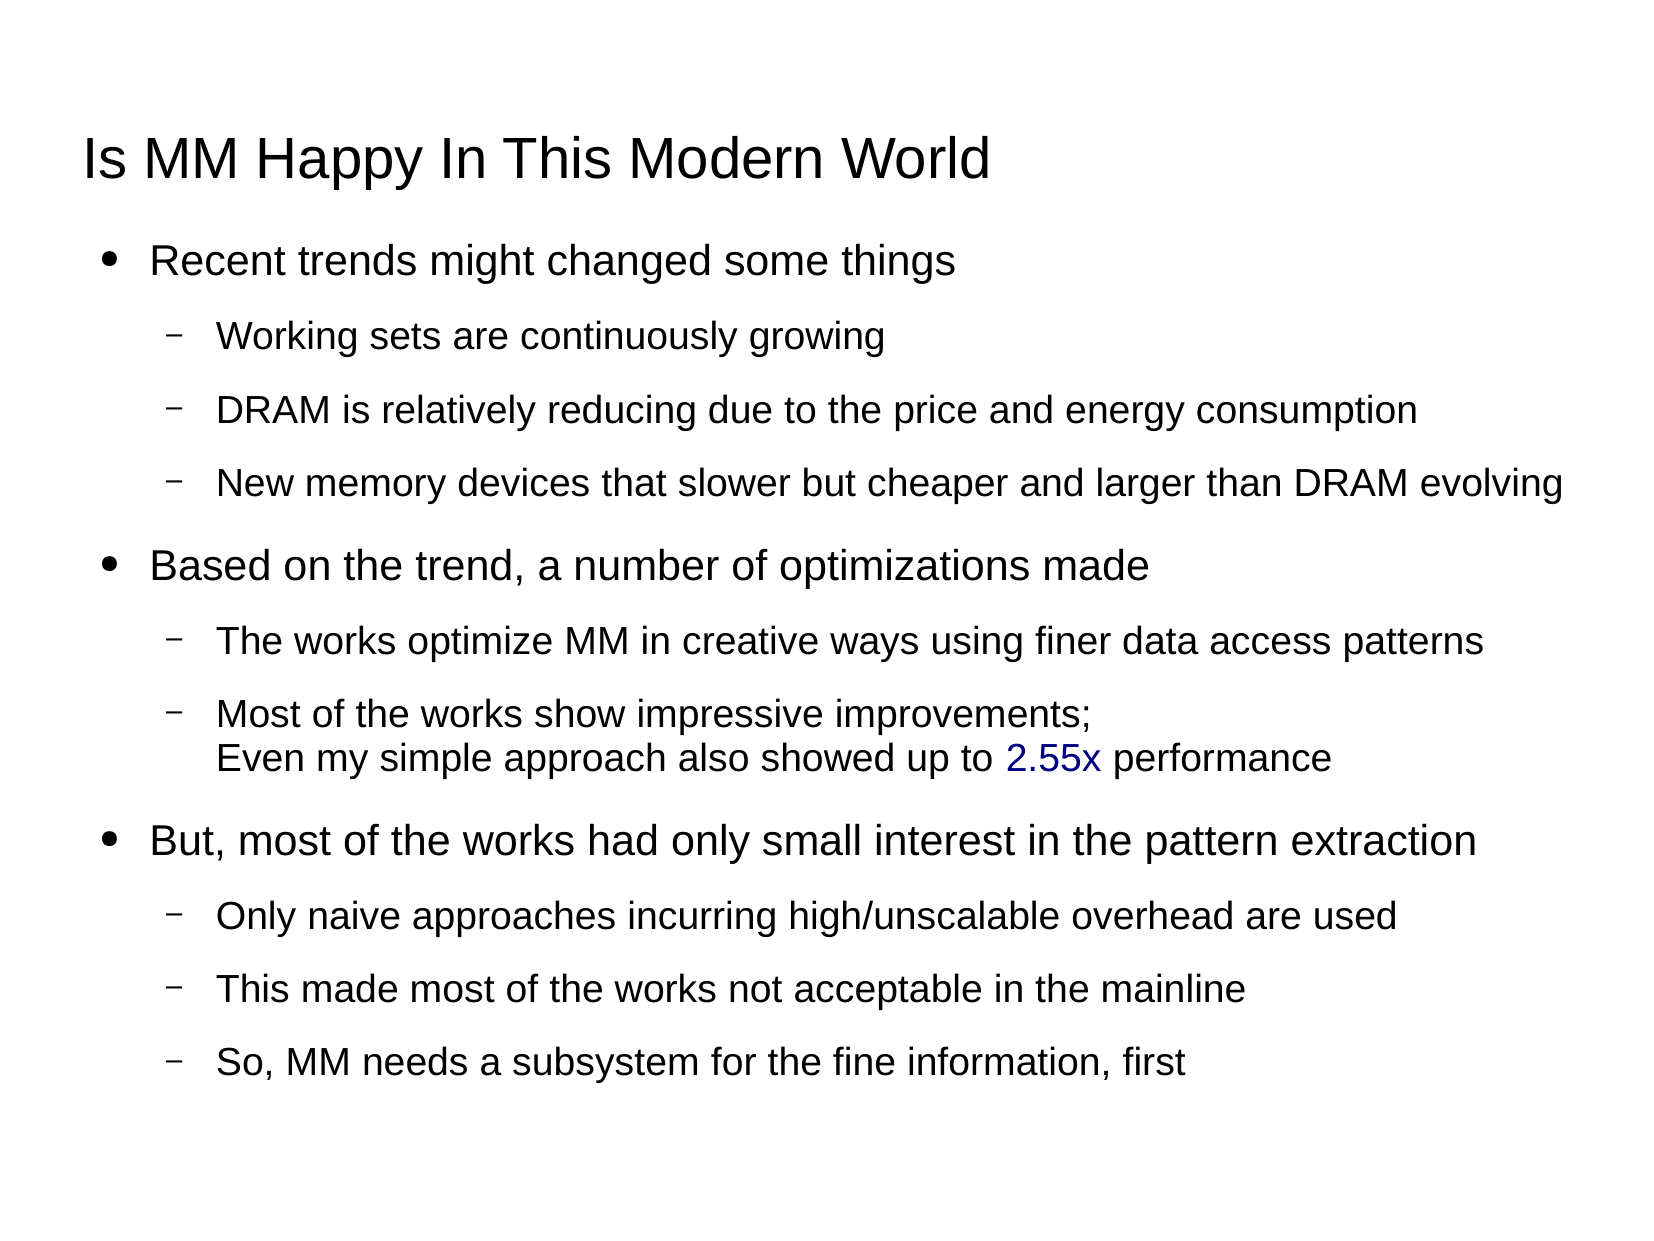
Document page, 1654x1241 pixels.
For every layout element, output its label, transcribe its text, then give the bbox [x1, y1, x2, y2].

list Recent trends might changed some things Working sets are continuously growing DRAM is relatively reducing due to the price and energy consumption New memory devices that slower but cheaper and larger than DRAM evolving Based on the trend, a number of optimizations made The works optimize MM in creative ways using finer data access patterns Most of the works show impressive improvements; Even my simple approach also showed up to 2.55x performance But, most of the works had only small interest in the pattern extraction Only naive approaches incurring high/unscalable overhead are used This made most of the works not acceptable in the mainline So, MM needs a subsystem for the fine information, first [82, 236, 1571, 1111]
title Is MM Happy In This Modern World [82, 108, 1571, 210]
